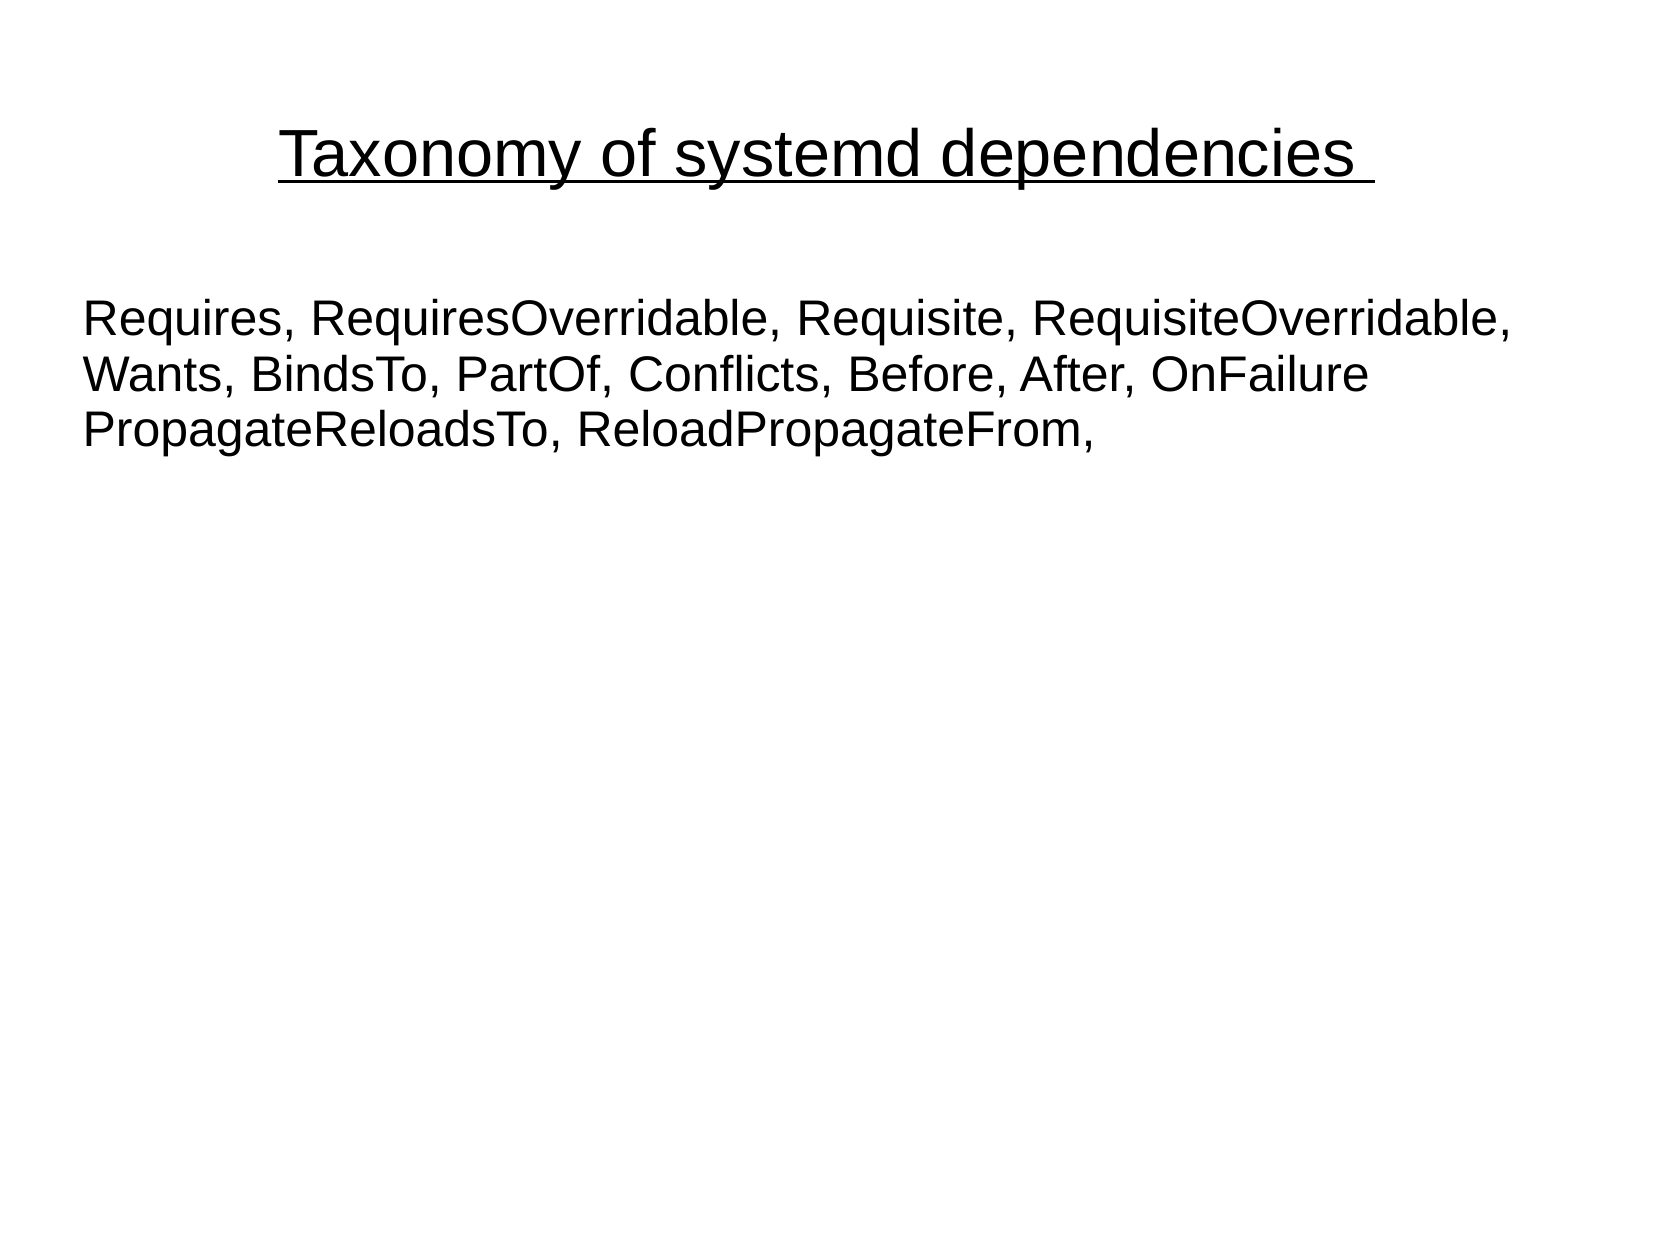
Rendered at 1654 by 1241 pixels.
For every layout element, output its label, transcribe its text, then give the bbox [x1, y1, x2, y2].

title Taxonomy of systemd dependencies [82, 49, 1571, 257]
list Requires, RequiresOverridable, Requisite, RequisiteOverridable, Wants, BindsTo, PartOf, Conflicts, Before, After, OnFailure PropagateReloadsTo, ReloadPropagateFrom, [82, 290, 1571, 1010]
